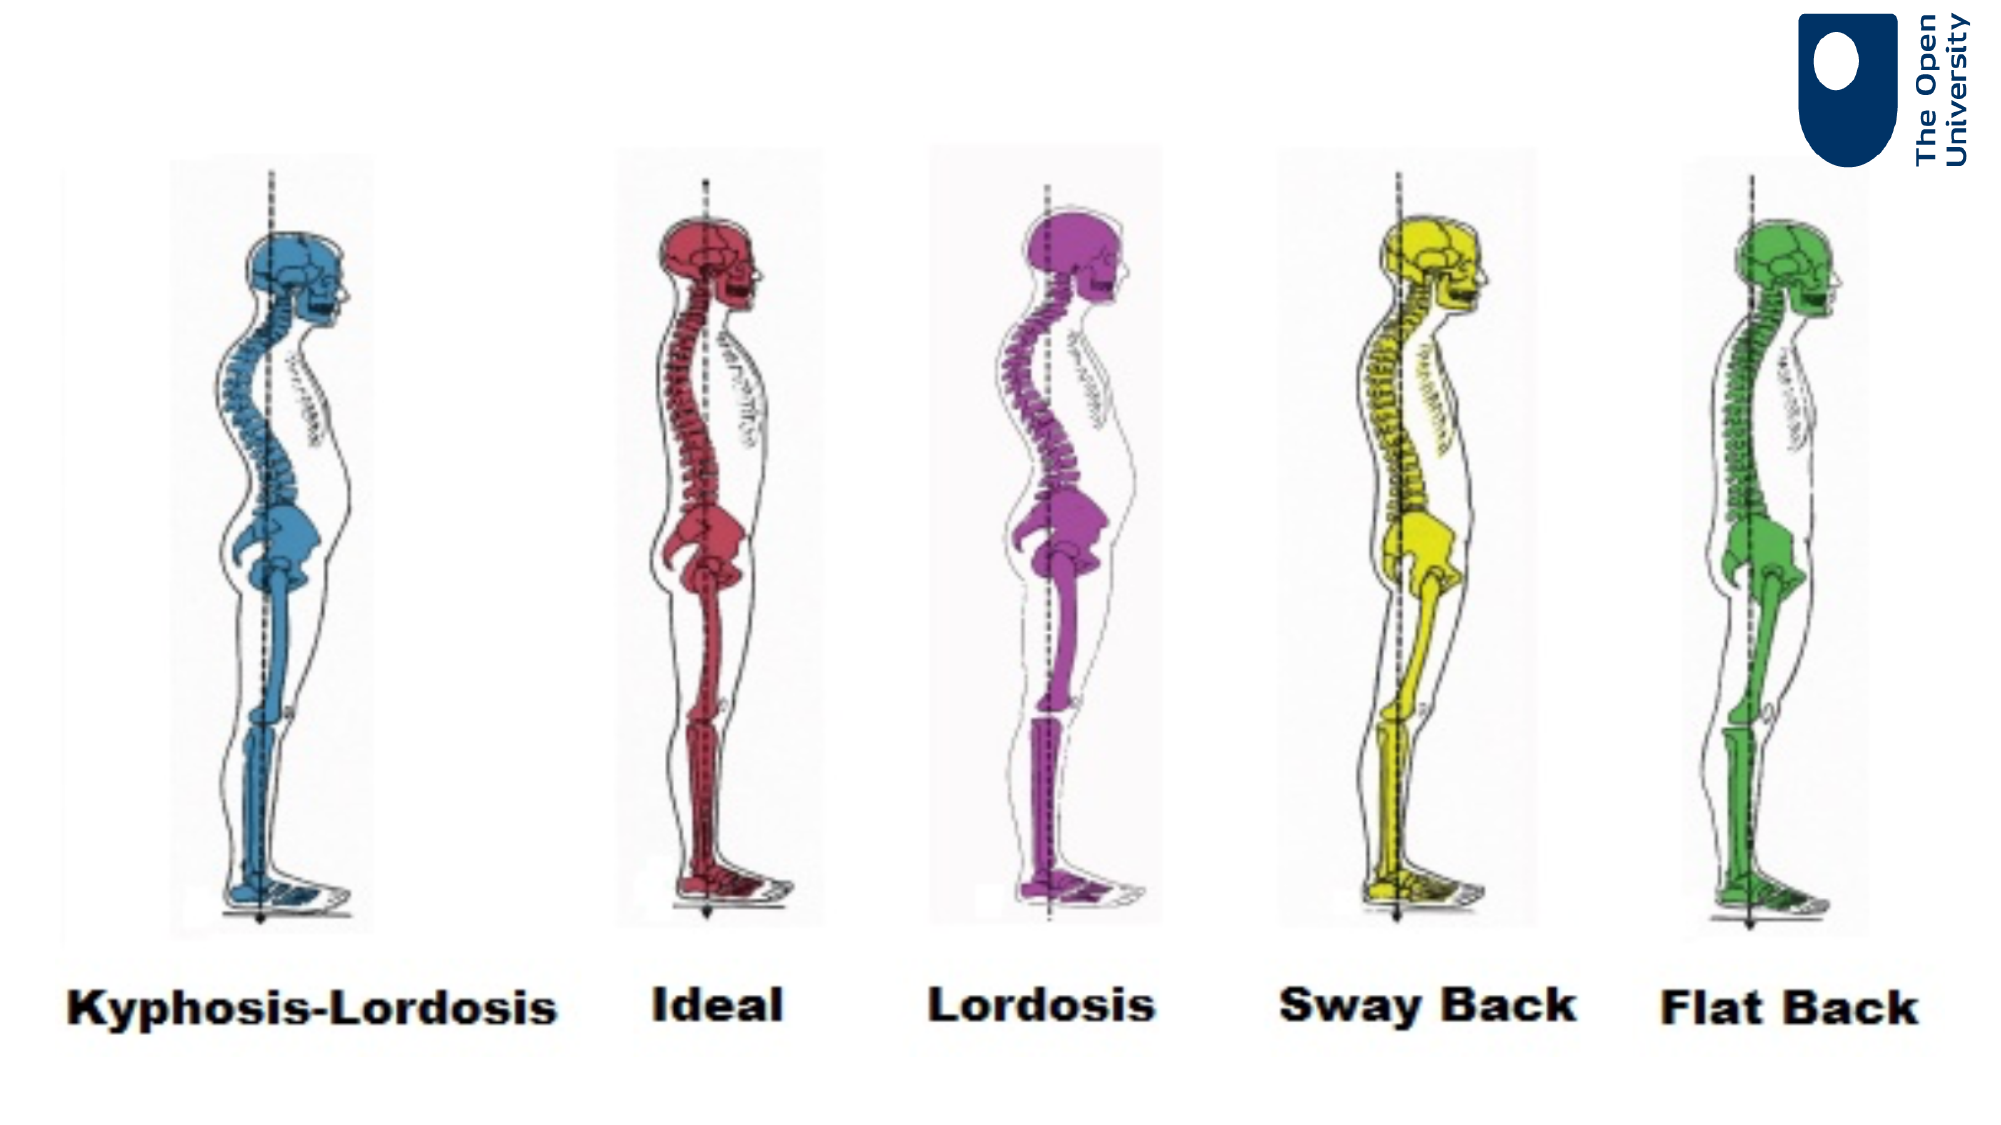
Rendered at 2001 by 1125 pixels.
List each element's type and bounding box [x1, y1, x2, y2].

picture [55, 10, 1971, 1058]
